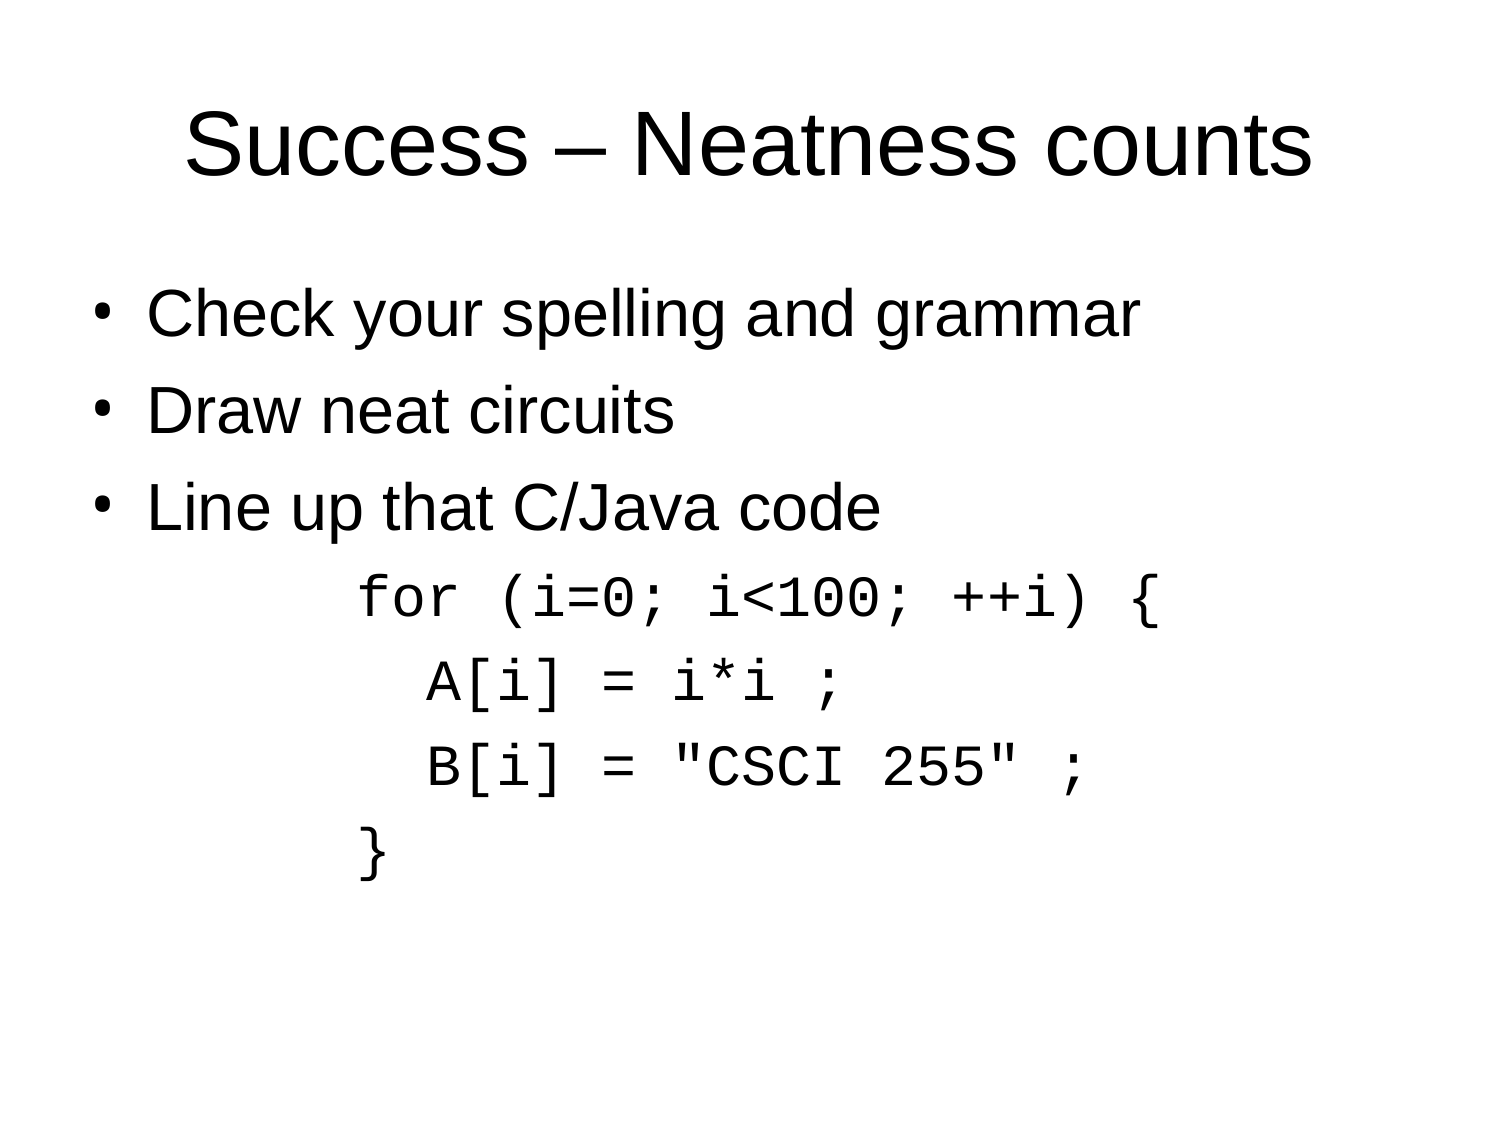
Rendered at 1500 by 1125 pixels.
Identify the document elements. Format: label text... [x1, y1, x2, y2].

title Success – Neatness counts [75, 45, 1426, 233]
list Check your spelling and grammar Draw neat circuits Line up that C/Java code for (i=0; i<100; ++i) { A[i] = i*i ; B[i] = "CSCI 255" ; } [75, 262, 1426, 1005]
